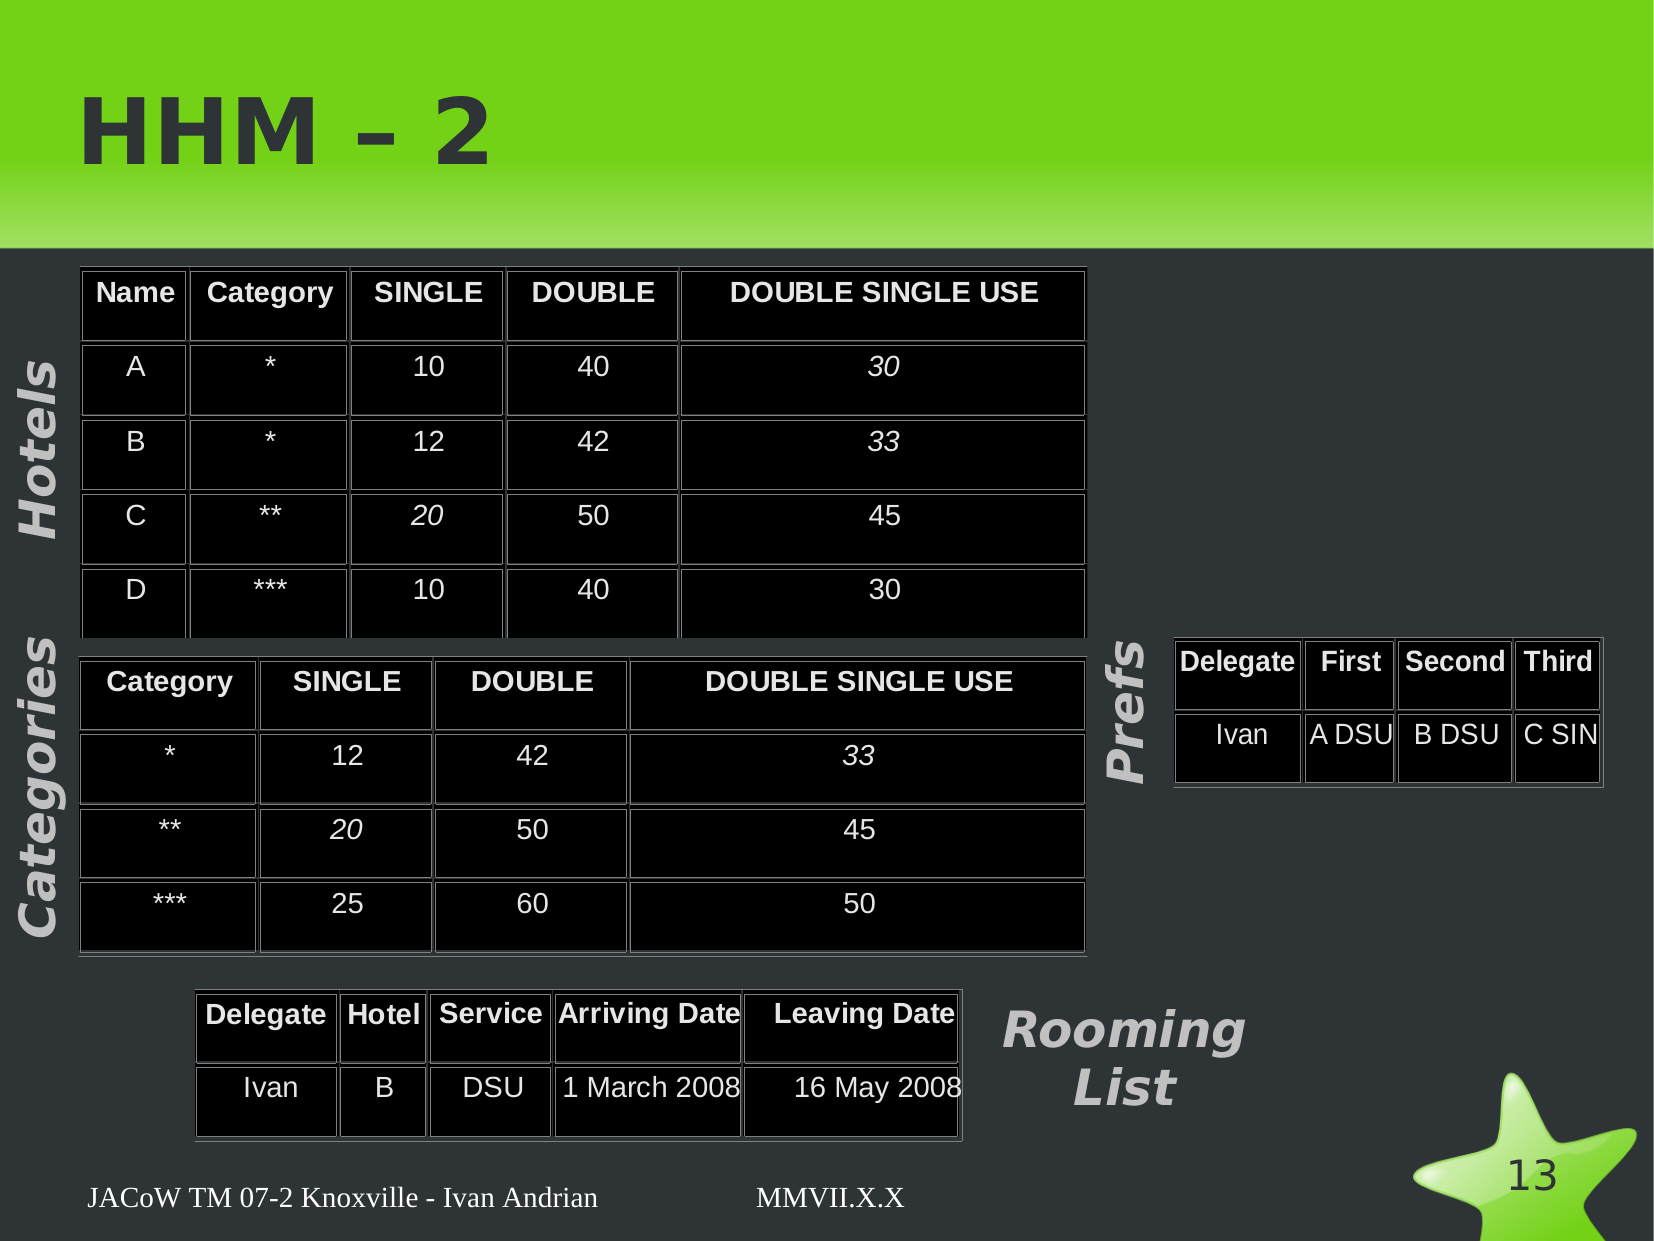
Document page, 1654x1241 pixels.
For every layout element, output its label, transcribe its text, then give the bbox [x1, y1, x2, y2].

chart [79, 266, 1088, 638]
text_box Prefs [1090, 562, 1164, 863]
text_box Rooming List [975, 993, 1276, 1126]
text_box Hotels [1, 300, 76, 600]
chart [78, 656, 1088, 976]
picture [0, 0, 1654, 1241]
chart [1173, 636, 1654, 807]
text_box Categories [1, 600, 76, 976]
chart [194, 989, 1201, 1163]
title HHM – 2 [76, 36, 1565, 229]
